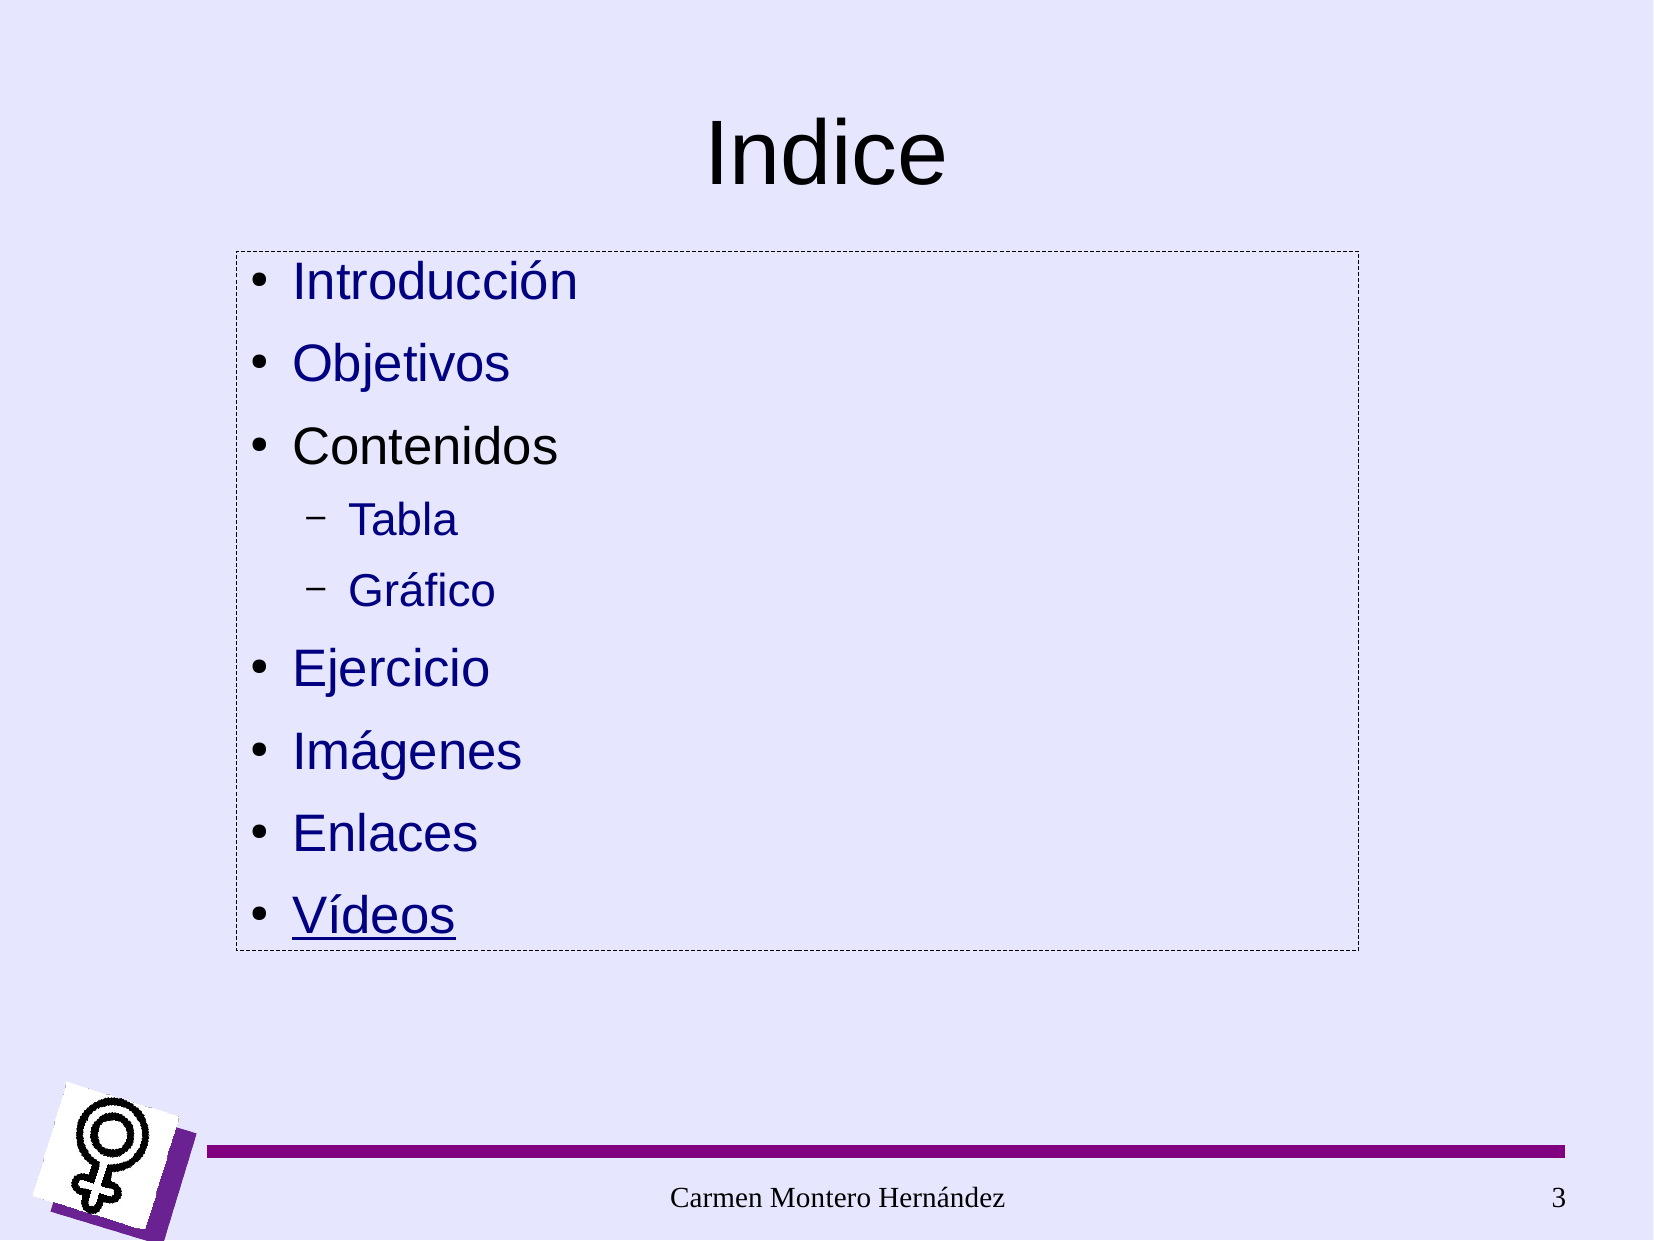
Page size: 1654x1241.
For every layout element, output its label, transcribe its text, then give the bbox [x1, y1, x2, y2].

list Introducción Objetivos Contenidos Tabla Gráfico Ejercicio Imágenes Enlaces Vídeos [236, 251, 1359, 951]
title Indice [82, 49, 1571, 257]
picture [32, 1081, 179, 1229]
